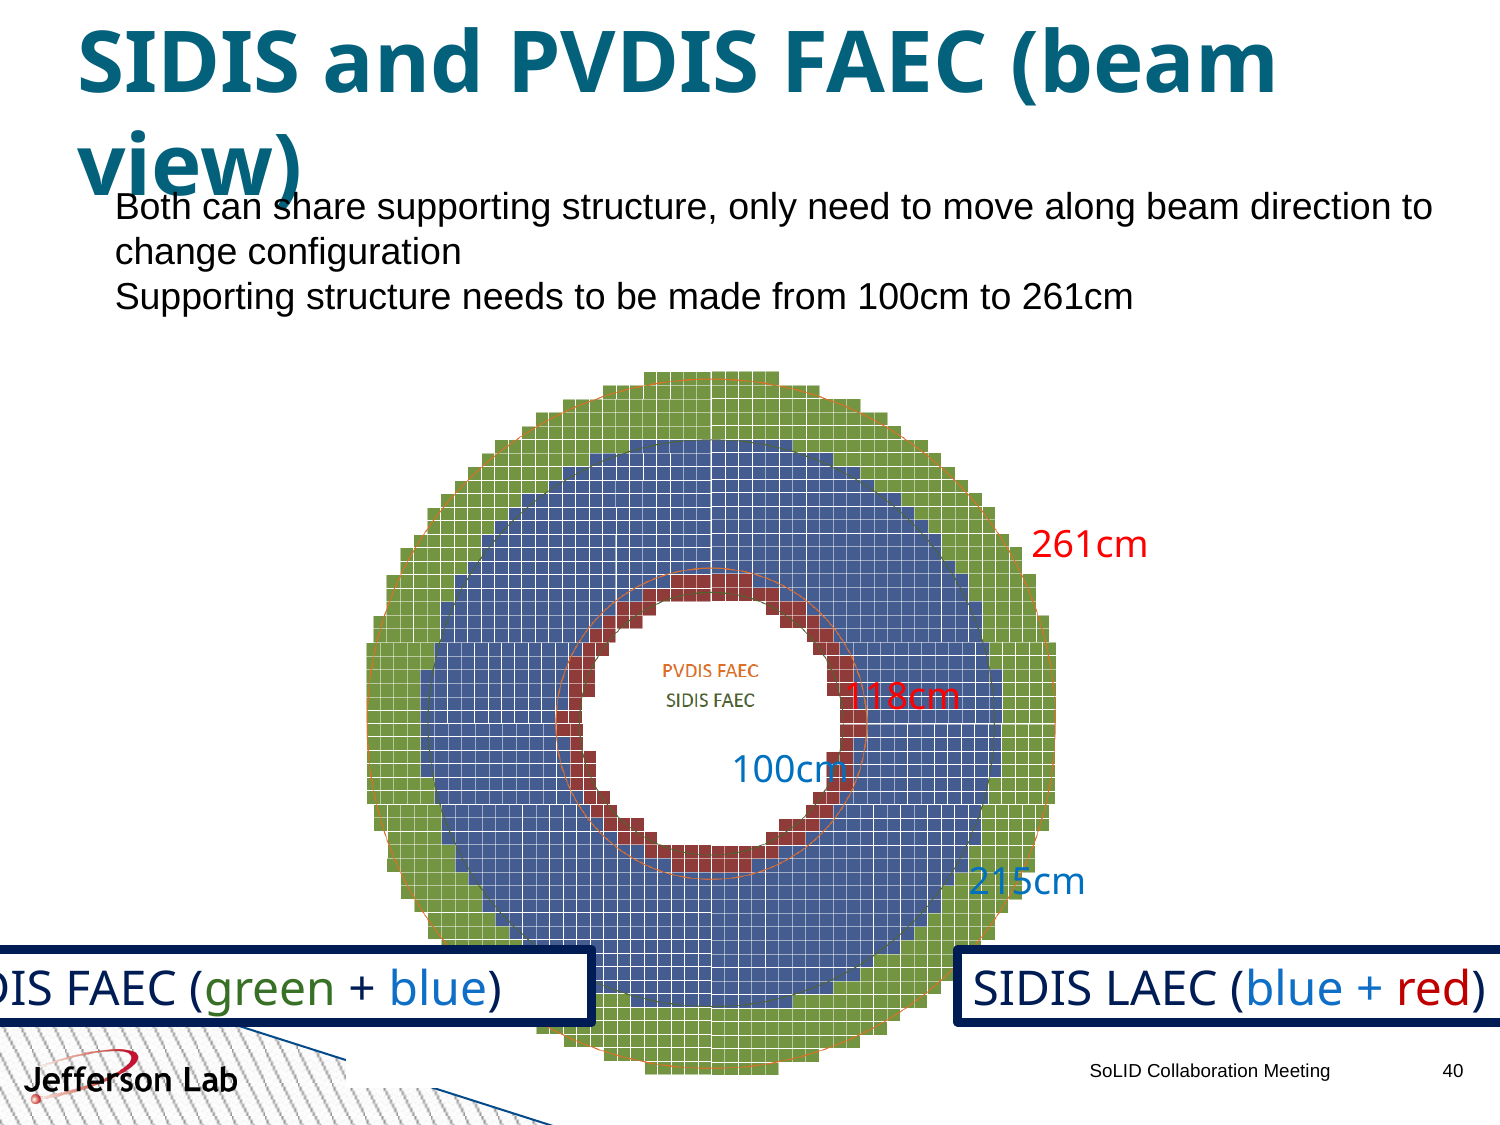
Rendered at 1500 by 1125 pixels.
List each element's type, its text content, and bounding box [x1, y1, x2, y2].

text_box <number> [1418, 1051, 1479, 1111]
text_box 100cm [716, 737, 875, 798]
text_box SoLID Collaboration Meeting [1074, 1051, 1419, 1112]
text_box Both can share supporting structure, only need to move along beam direction to change configuration Supporting structure needs to be made from 100cm to 261cm [99, 174, 1450, 933]
text_box PVDIS FAEC (green + blue) [0, 949, 592, 1023]
text_box 118cm [828, 664, 987, 725]
text_box SIDIS and PVDIS FAEC (beam view) [62, 0, 1413, 188]
text_box SIDIS LAEC (blue + red) [957, 949, 1500, 1023]
text_box 215cm [953, 849, 1112, 910]
text_box 261cm [1016, 512, 1175, 573]
picture [0, 933, 1075, 1125]
